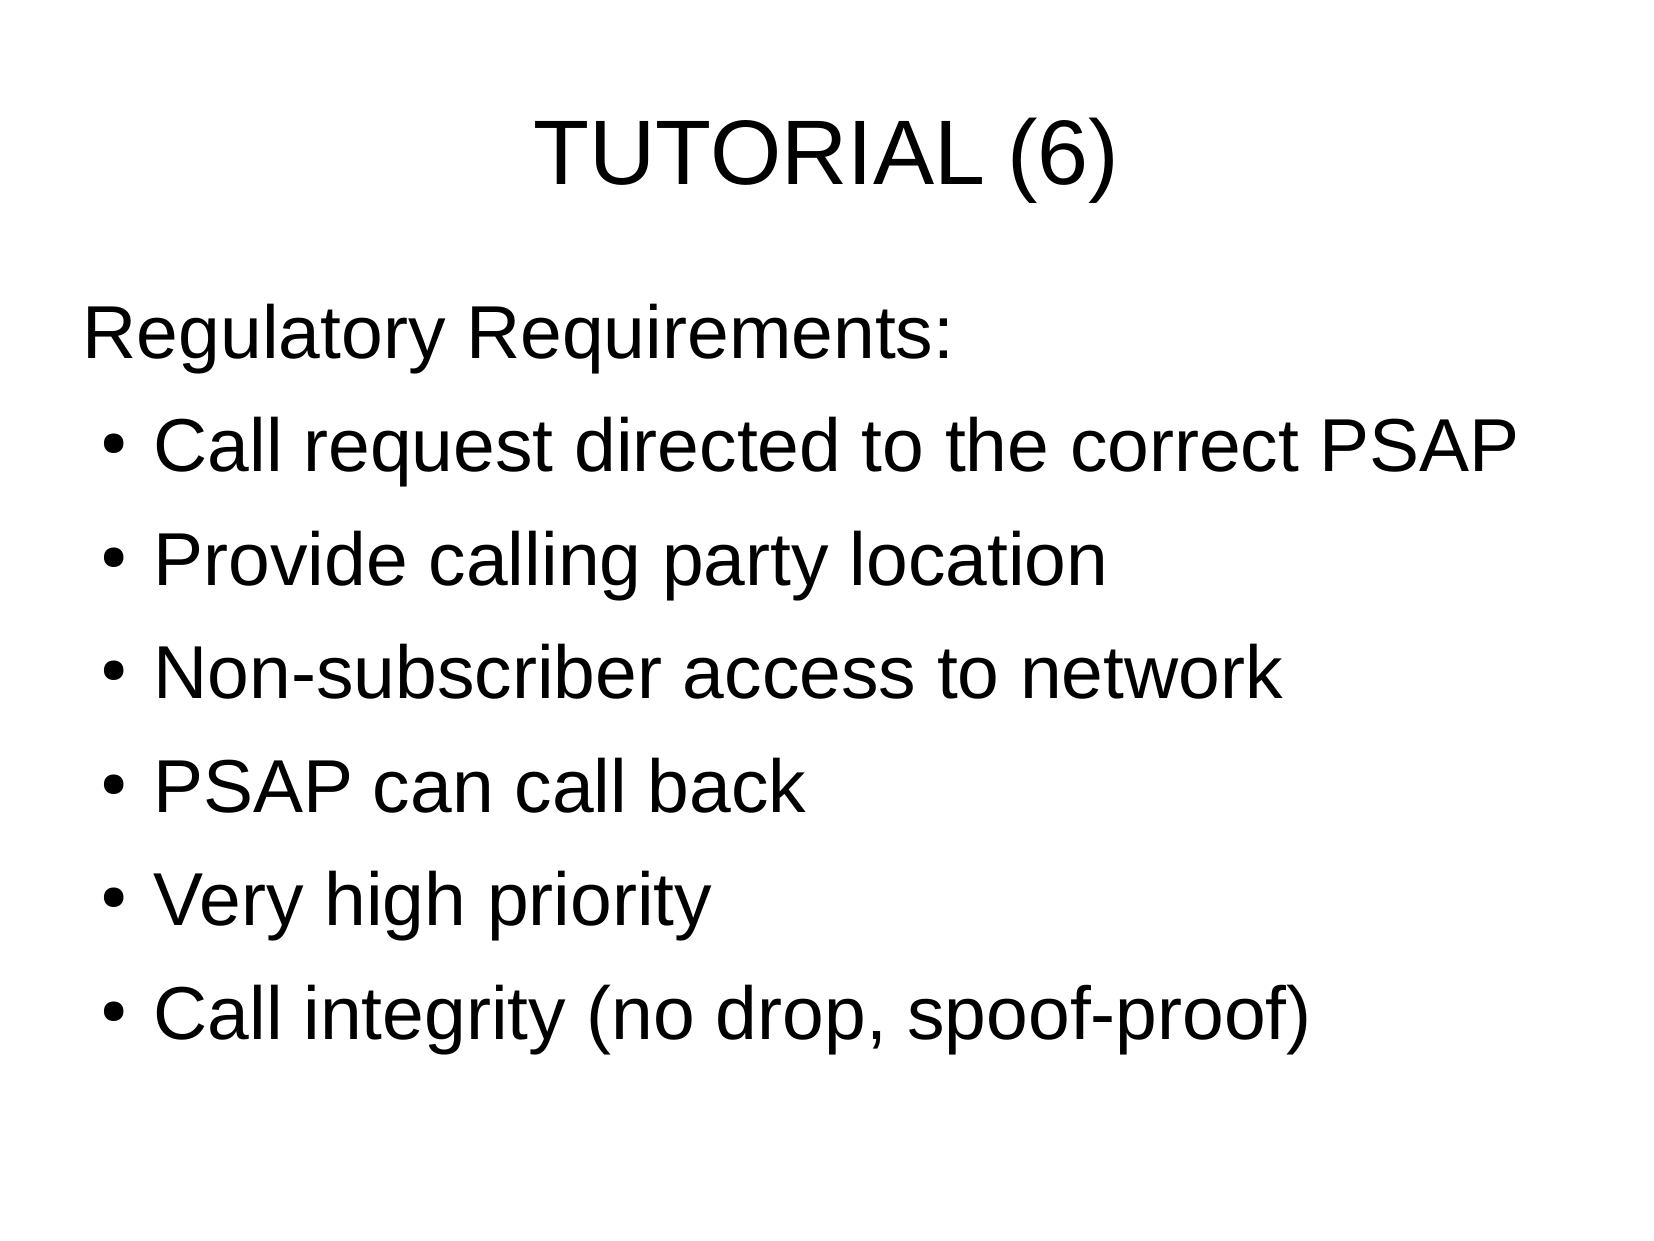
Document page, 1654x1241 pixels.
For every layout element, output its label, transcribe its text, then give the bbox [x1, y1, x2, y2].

title TUTORIAL (6) [82, 56, 1571, 250]
list Regulatory Requirements: Call request directed to the correct PSAP Provide calling party location Non-subscriber access to network PSAP can call back Very high priority Call integrity (no drop, spoof-proof) [82, 290, 1571, 1094]
